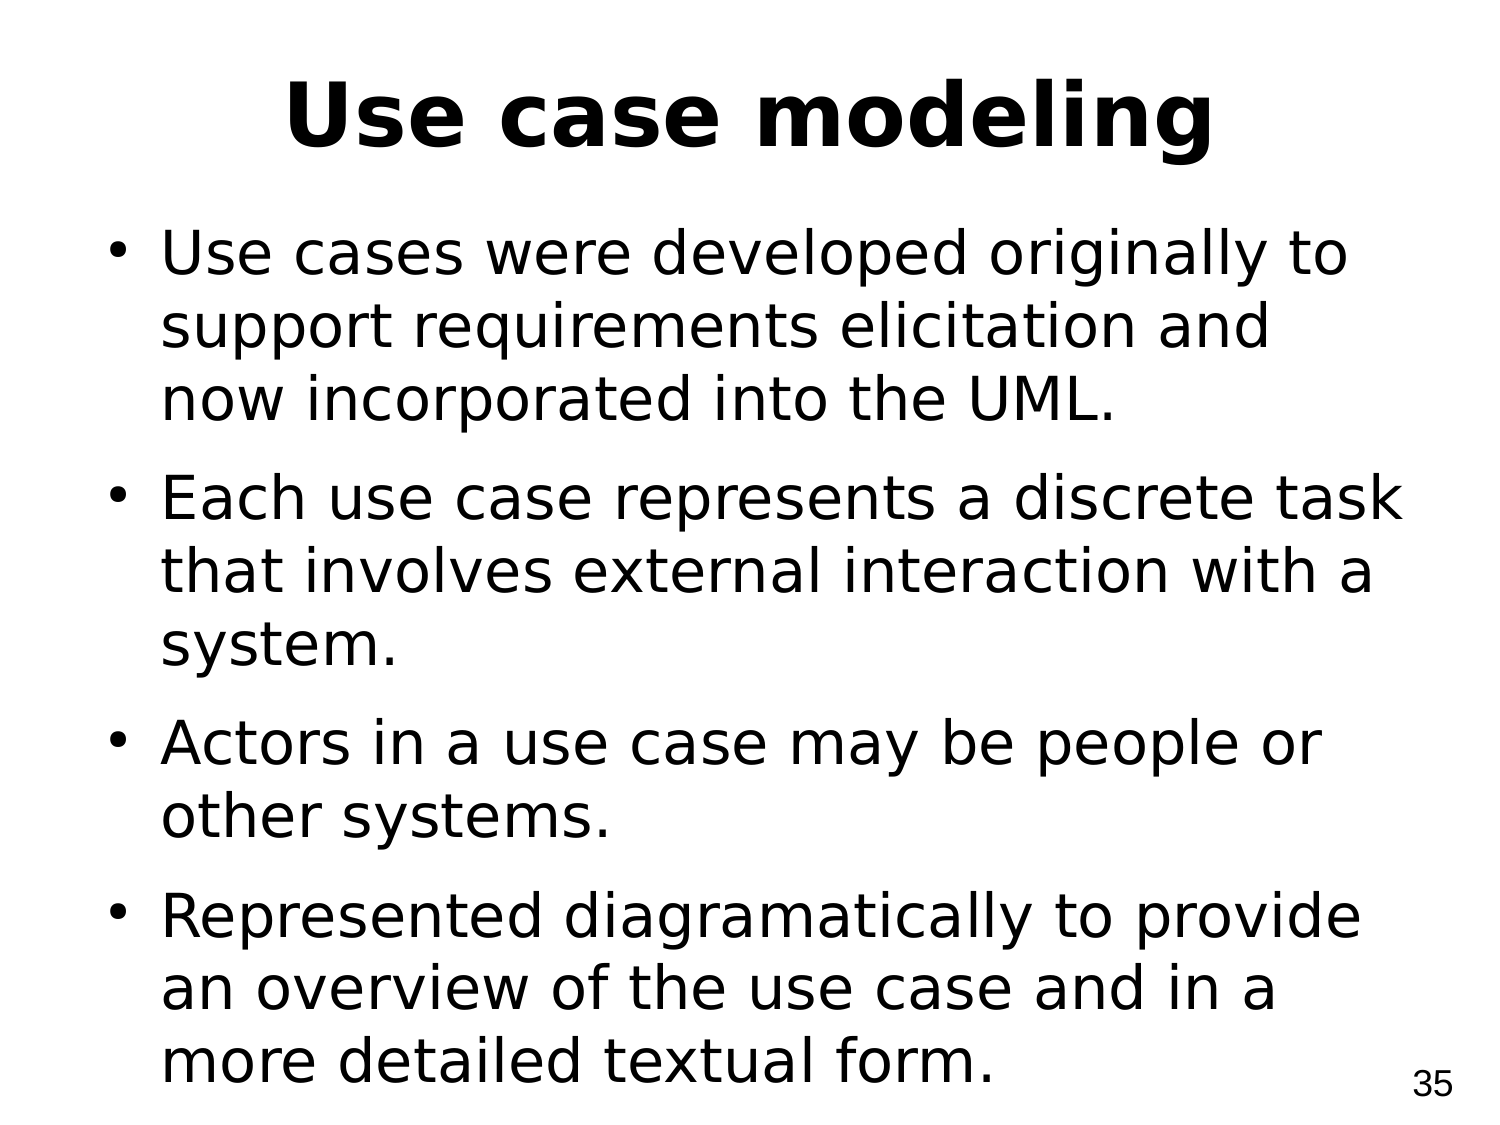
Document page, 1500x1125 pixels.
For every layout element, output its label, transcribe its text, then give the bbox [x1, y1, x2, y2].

list Use cases were developed originally to support requirements elicitation and now incorporated into the UML. Each use case represents a discrete task that involves external interaction with a system. Actors in a use case may be people or other systems. Represented diagramatically to provide an overview of the use case and in a more detailed textual form. [75, 206, 1425, 1093]
title Use case modeling [75, 44, 1425, 177]
